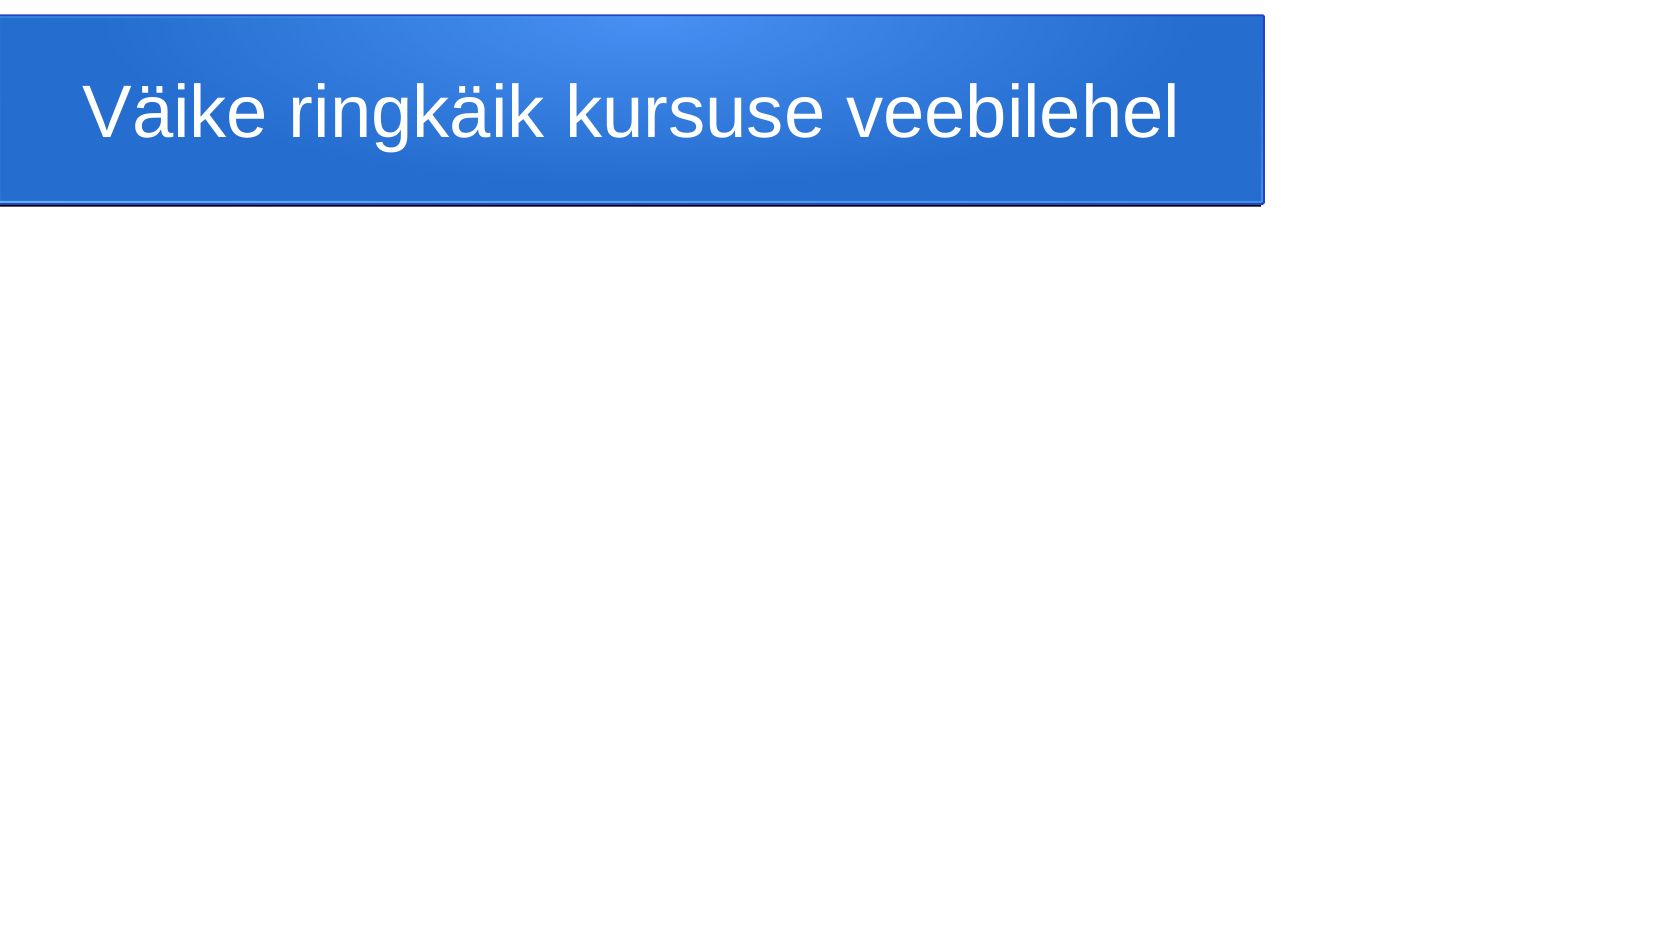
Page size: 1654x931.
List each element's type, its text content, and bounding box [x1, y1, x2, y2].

title Väike ringkäik kursuse veebilehel [82, 35, 1235, 189]
